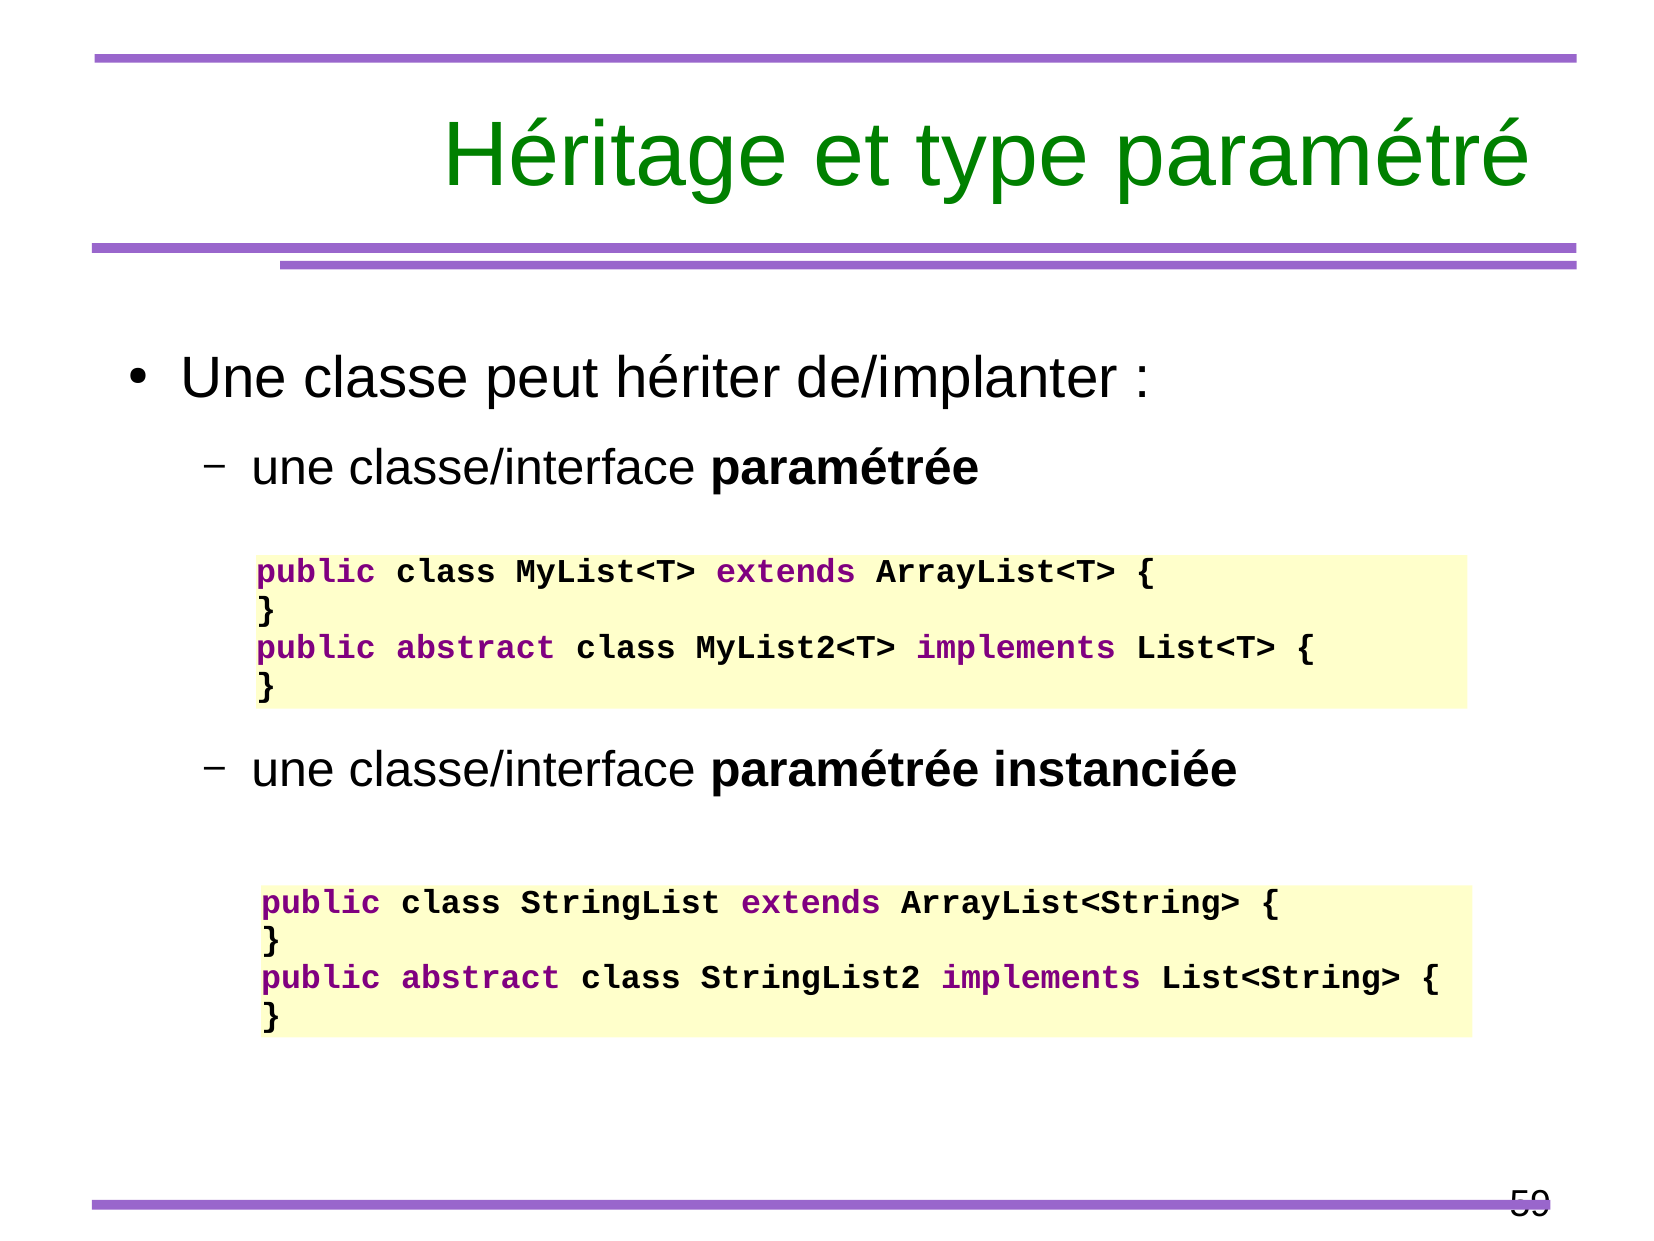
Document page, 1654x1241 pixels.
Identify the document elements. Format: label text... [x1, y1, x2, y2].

list Une classe peut hériter de/implanter : une classe/interface paramétrée une classe/interface paramétrée instanciée [109, 344, 1578, 874]
title Héritage et type paramétré [121, 49, 1534, 257]
text_box public class MyList<T> extends ArrayList<T> { } public abstract class MyList2<T> implements List<T> { } [256, 555, 1468, 709]
text_box public class StringList extends ArrayList<String> { } public abstract class StringList2 implements List<String> { } [261, 885, 1473, 1038]
